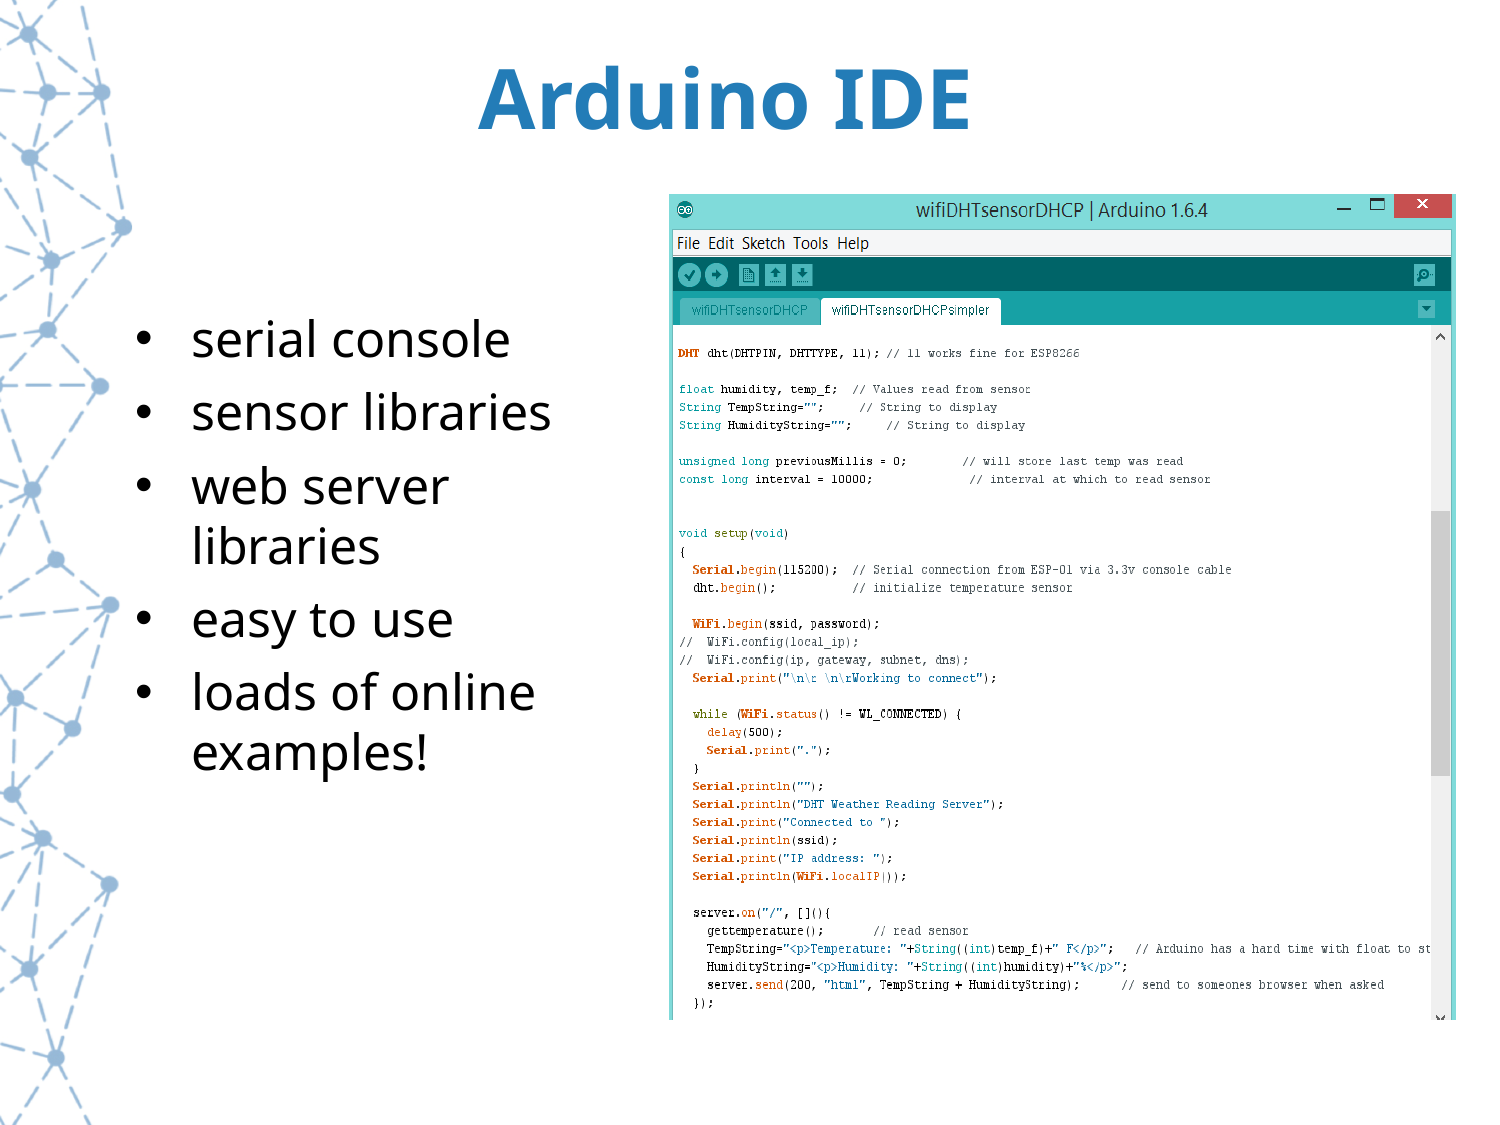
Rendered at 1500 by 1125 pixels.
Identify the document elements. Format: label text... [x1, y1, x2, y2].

picture [669, 194, 1456, 1021]
list serial console sensor libraries web server libraries easy to use loads of online examples! [120, 299, 661, 886]
title Arduino IDE [463, 39, 1096, 157]
picture [0, 0, 133, 1125]
